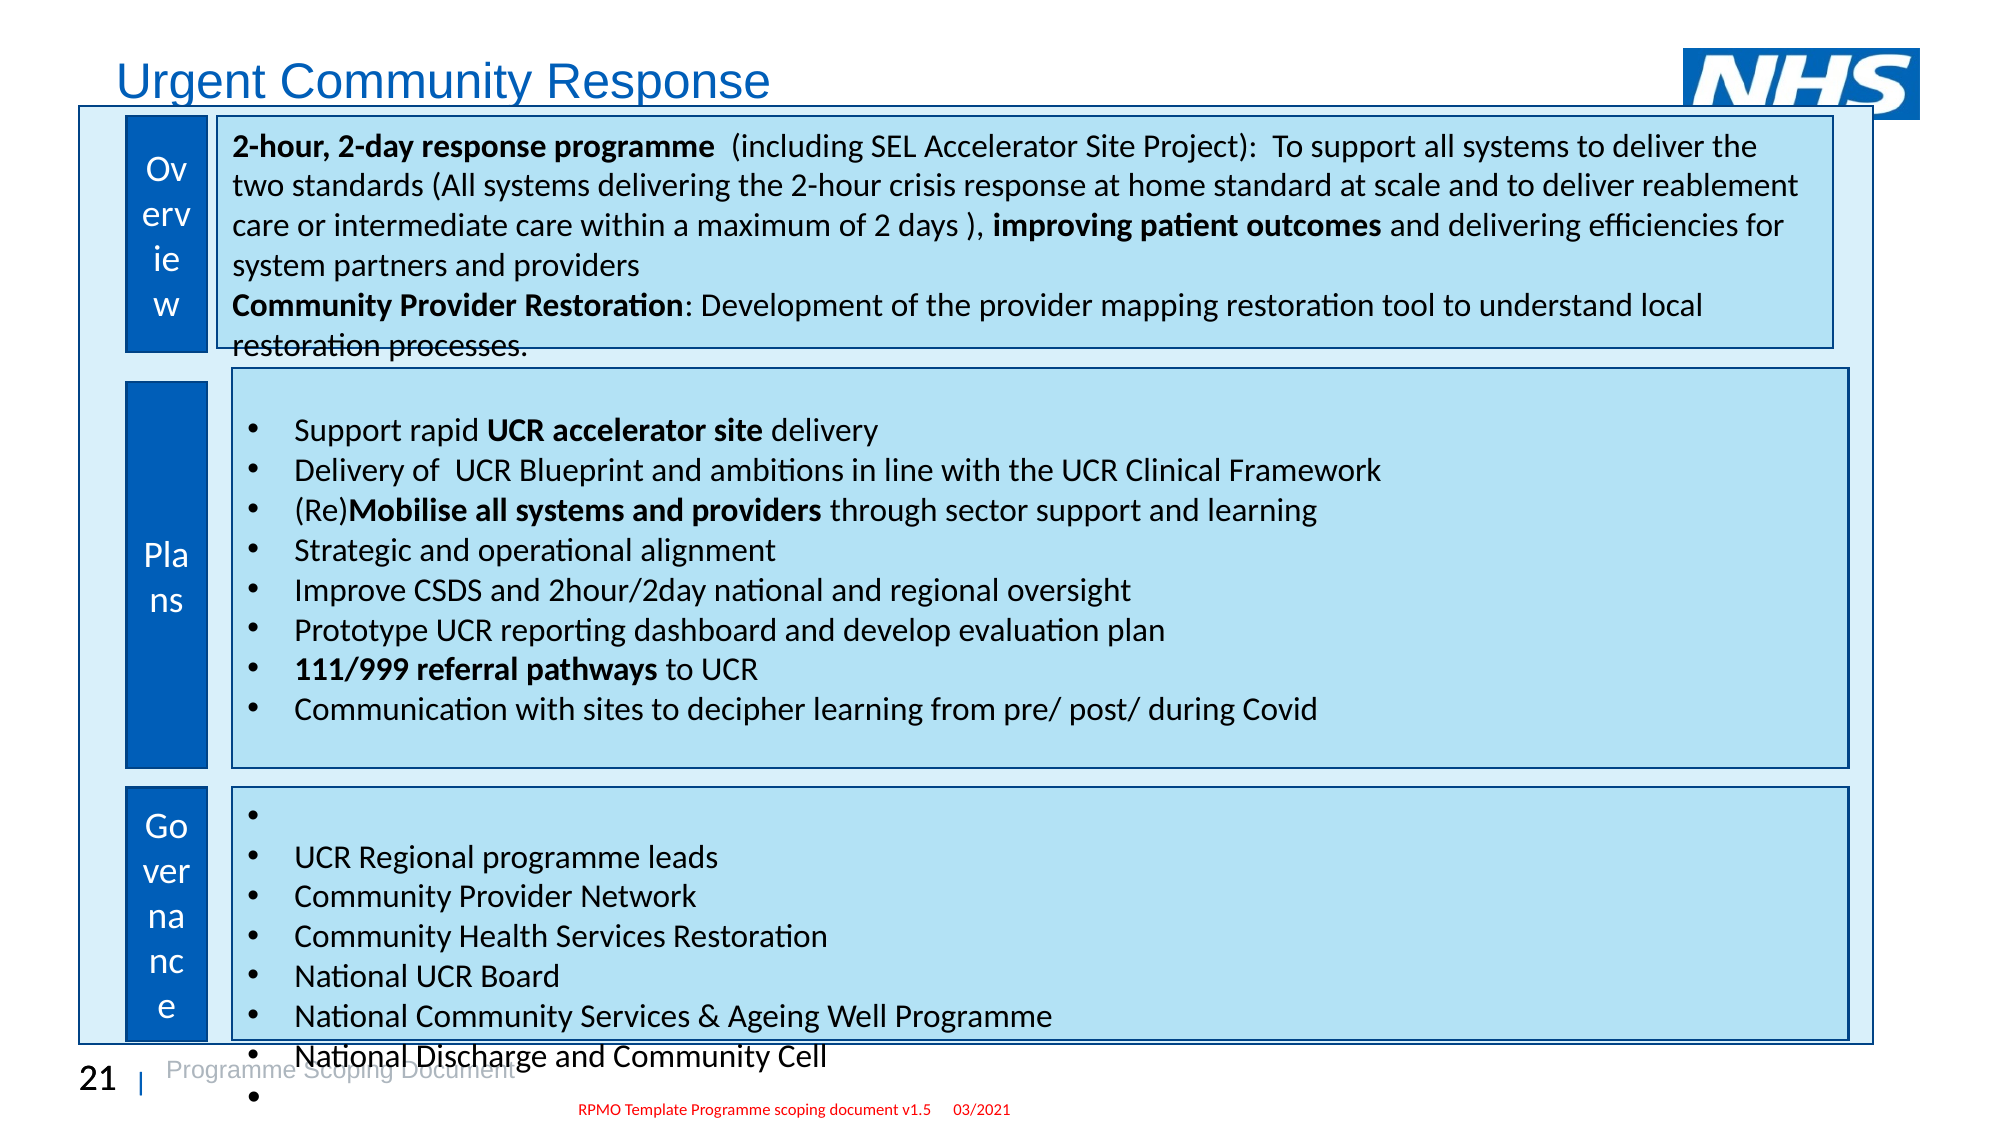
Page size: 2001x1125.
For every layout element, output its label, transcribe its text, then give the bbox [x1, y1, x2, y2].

title Urgent Community Response [100, 48, 1538, 106]
text_box Support rapid UCR accelerator site delivery Delivery of UCR Blueprint and ambitions in line with the UCR Clinical Framework (Re)Mobilise all systems and providers through sector support and learning Strategic and operational alignment Improve CSDS and 2hour/2day national and regional oversight Prototype UCR reporting dashboard and develop evaluation plan 111/999 referral pathways to UCR Communication with sites to decipher learning from pre/ post/ during Covid [232, 368, 1848, 768]
text_box Plans [126, 382, 207, 768]
text_box [79, 106, 1873, 1044]
text_box Overview [126, 116, 207, 352]
text_box Programme Scoping Document [151, 1044, 1403, 1099]
text_box Governance [126, 788, 207, 1041]
text_box UCR Regional programme leads Community Provider Network Community Health Services Restoration National UCR Board National Community Services & Ageing Well Programme National Discharge and Community Cell [232, 787, 1848, 1040]
text_box 2-hour, 2-day response programme (including SEL Accelerator Site Project): To support all systems to deliver the two standards (All systems delivering the 2-hour crisis response at home standard at scale and to deliver reablement care or intermediate care within a maximum of 2 days ), improving patient outcomes and delivering efficiencies for system partners and providers Community Provider Restoration: Development of the provider mapping restoration tool to understand local restoration processes. [217, 116, 1833, 348]
